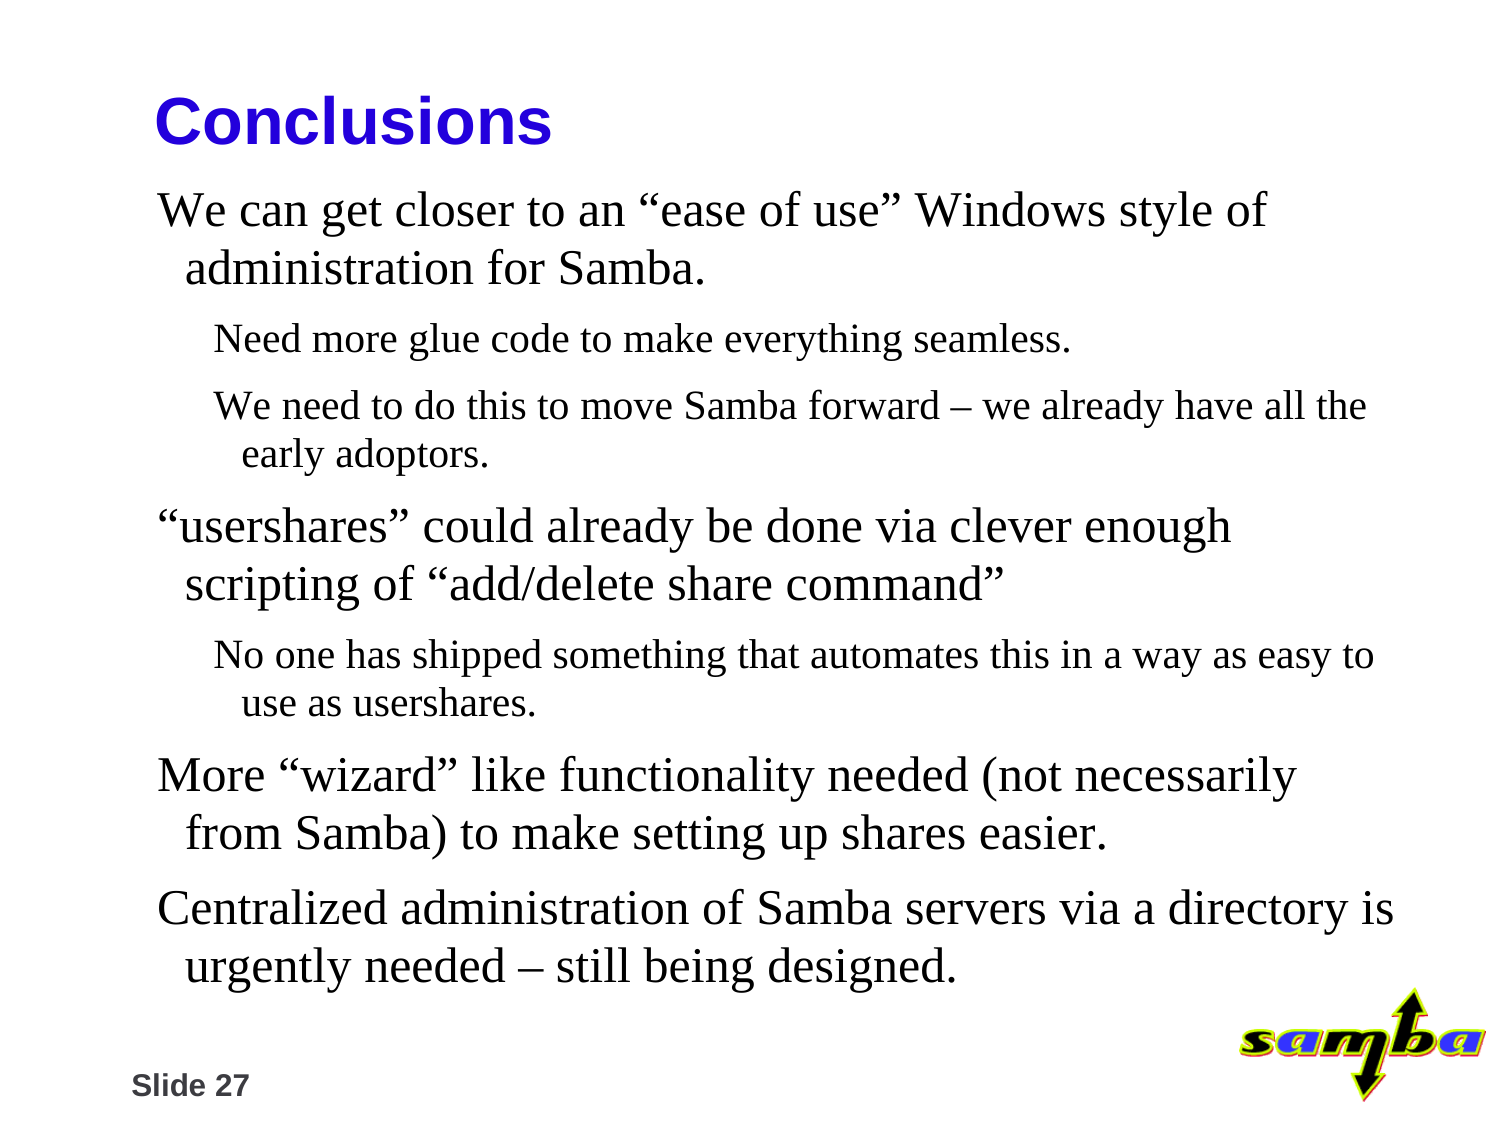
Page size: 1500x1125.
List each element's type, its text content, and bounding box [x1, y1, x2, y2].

title Conclusions [154, 41, 1383, 205]
list We can get closer to an “ease of use” Windows style of administration for Samba. Need more glue code to make everything seamless. We need to do this to move Samba forward – we already have all the early adoptors. “usershares” could already be done via clever enough scripting of “add/delete share command” No one has shipped something that automates this in a way as easy to use as usershares. More “wizard” like functionality needed (not necessarily from Samba) to make setting up shares easier. Centralized administration of Samba servers via a directory is urgently needed – still being designed. [157, 179, 1397, 1038]
picture [1239, 987, 1486, 1102]
